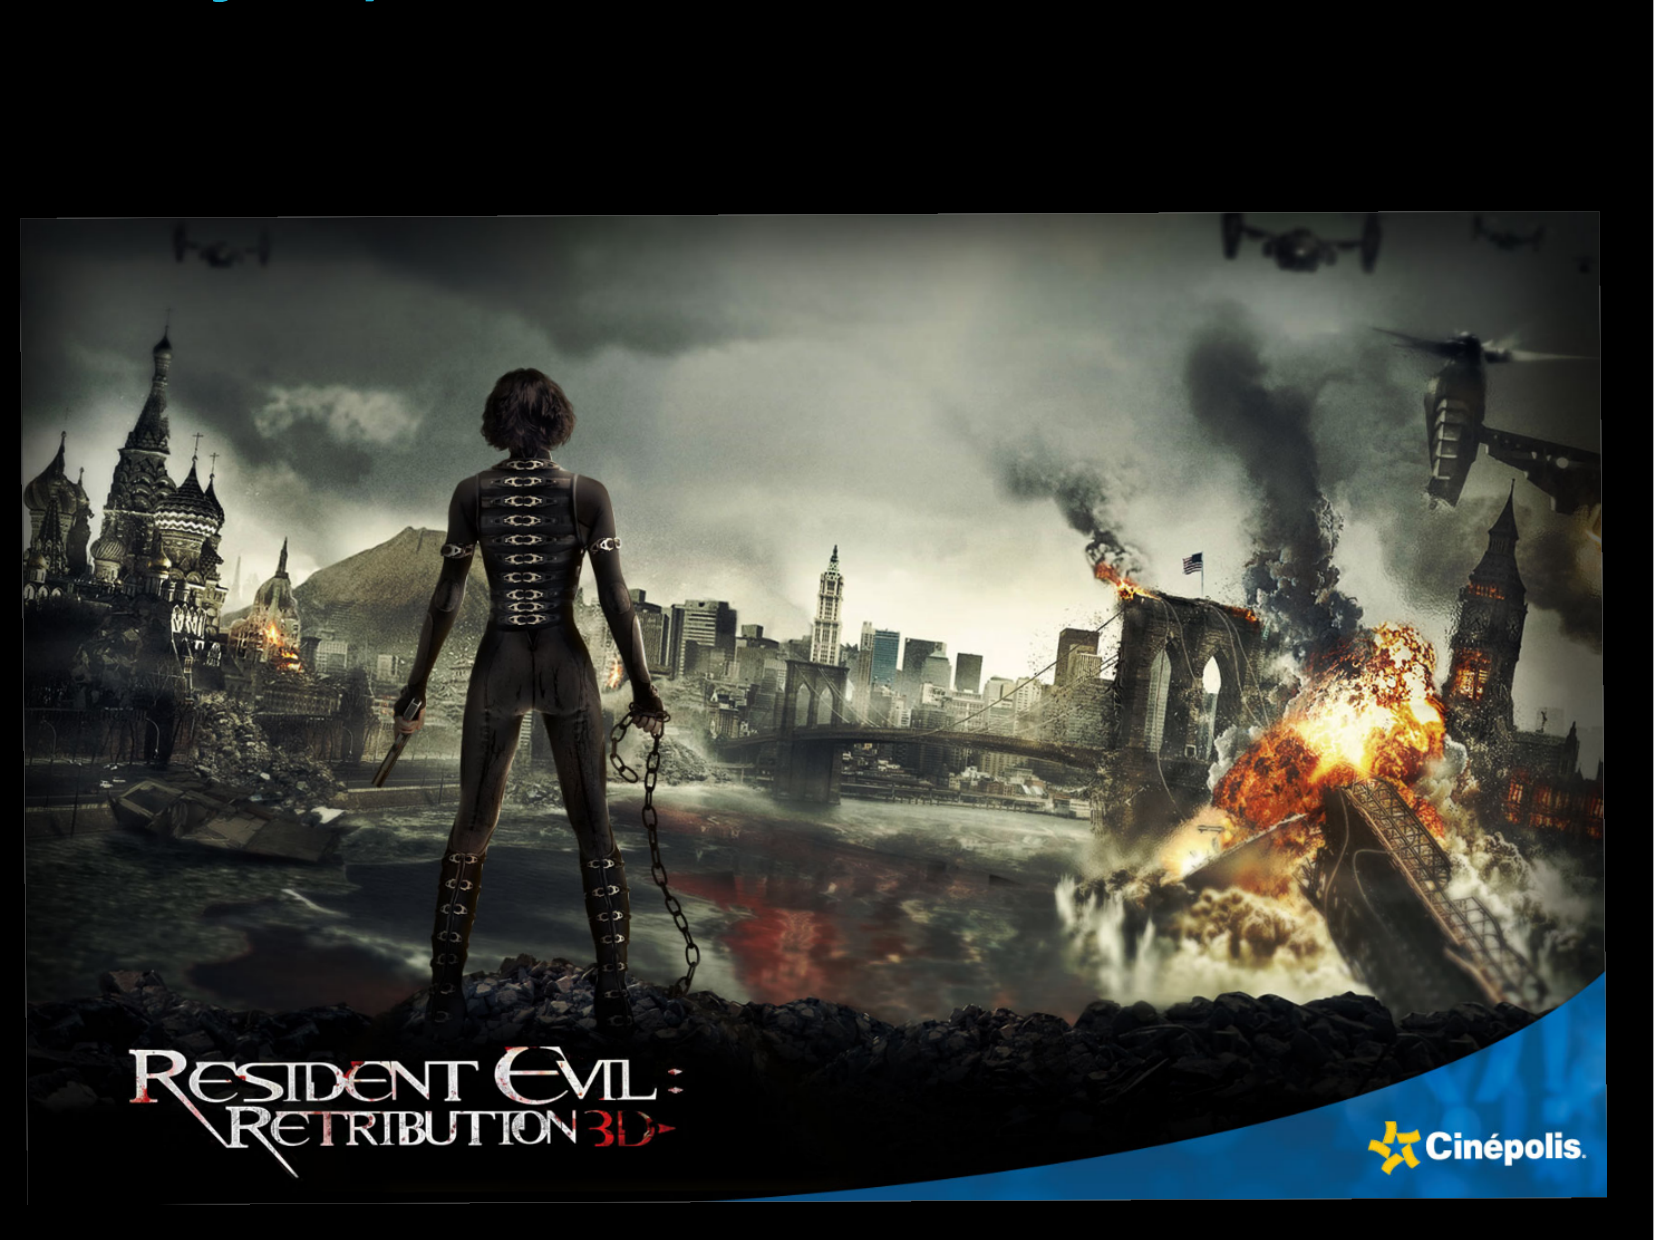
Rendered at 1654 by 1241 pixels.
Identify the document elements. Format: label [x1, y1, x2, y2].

picture [19, 210, 1607, 1205]
